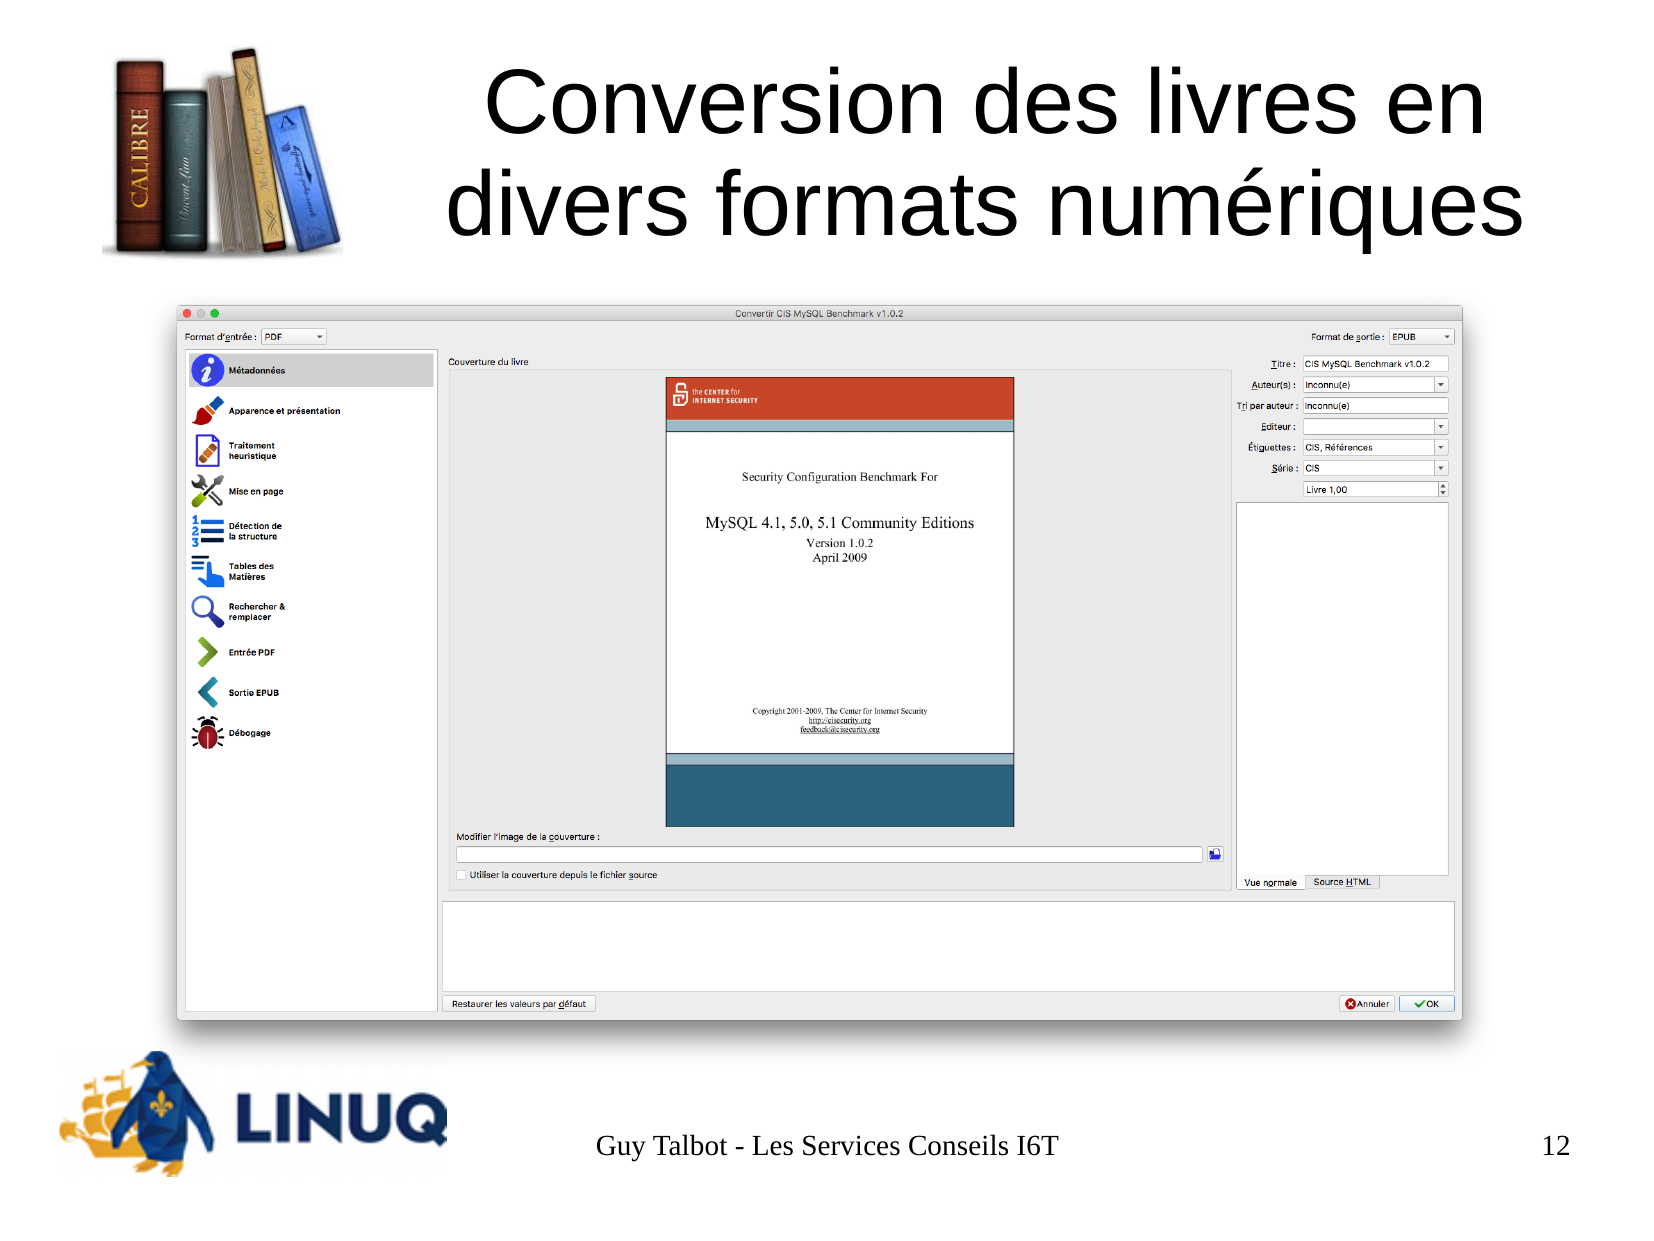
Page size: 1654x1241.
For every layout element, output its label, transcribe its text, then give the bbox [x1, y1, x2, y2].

picture [102, 45, 343, 262]
text_box [129, 280, 1536, 1068]
title Conversion des livres en divers formats numériques [401, 49, 1571, 257]
picture [59, 283, 1501, 1177]
